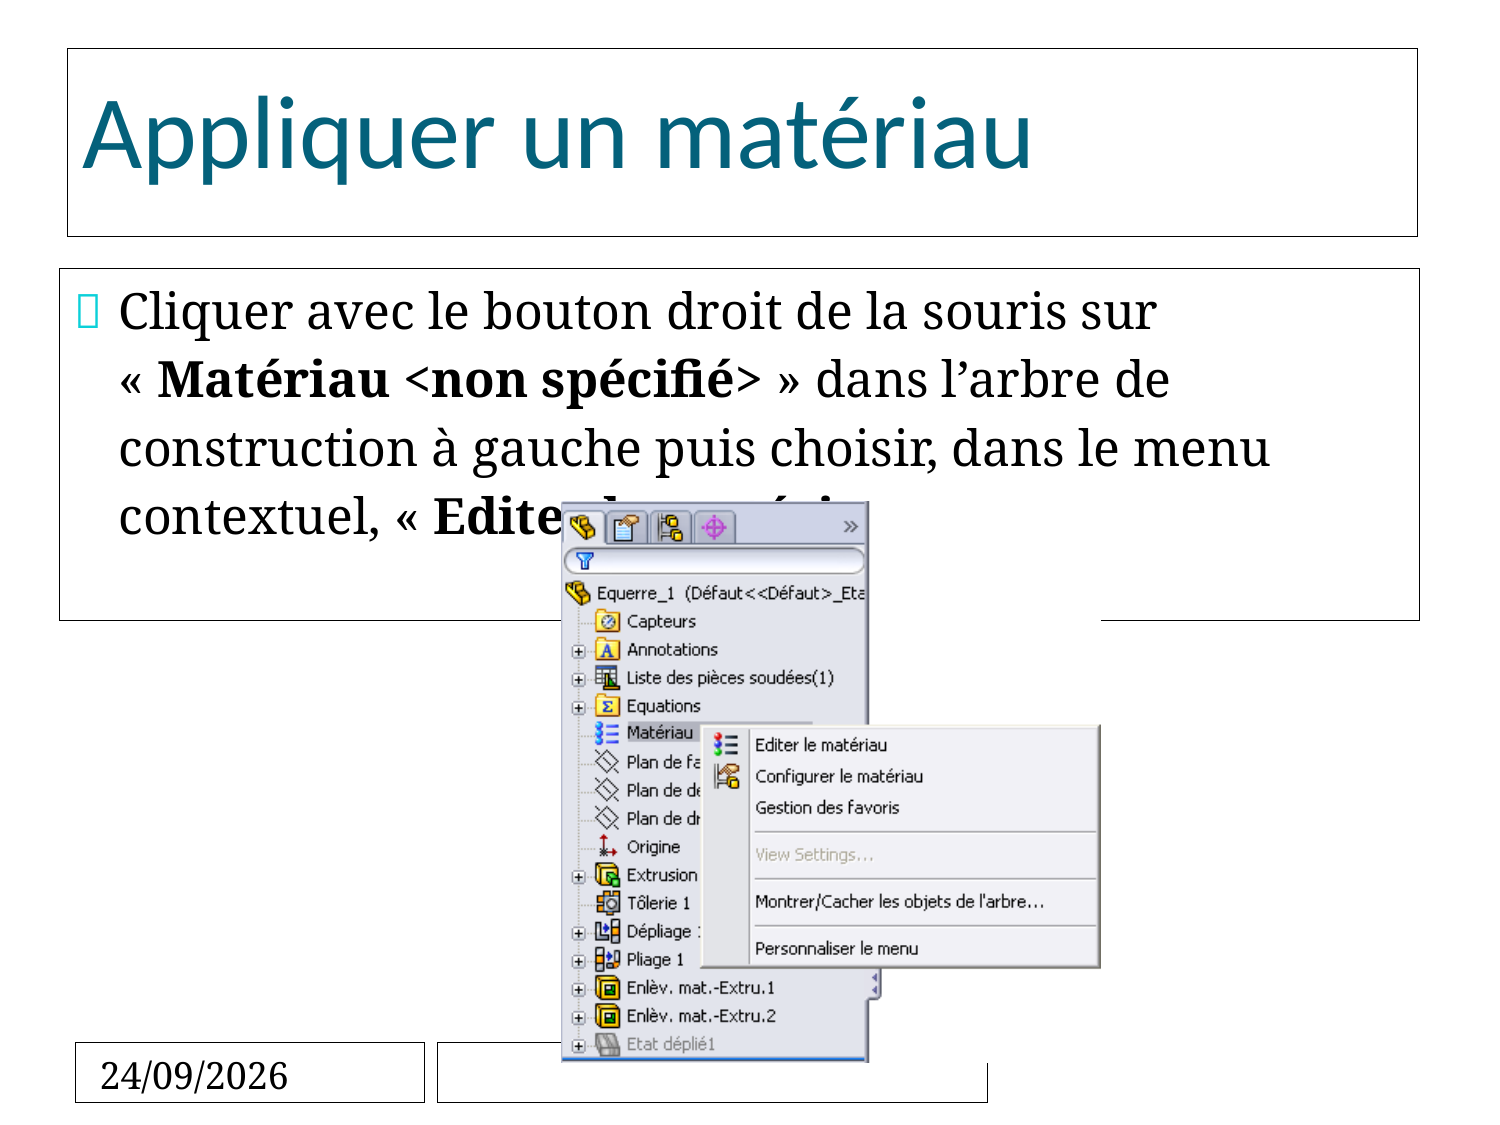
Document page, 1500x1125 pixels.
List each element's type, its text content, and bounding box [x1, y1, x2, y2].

picture [561, 501, 1101, 1063]
title Appliquer un matériau [67, 48, 1418, 237]
list Cliquer avec le bouton droit de la souris sur « Matériau <non spécifié> » dans l’arbre de construction à gauche puis choisir, dans le menu contextuel, « Editer le matériau » : [59, 268, 1420, 621]
